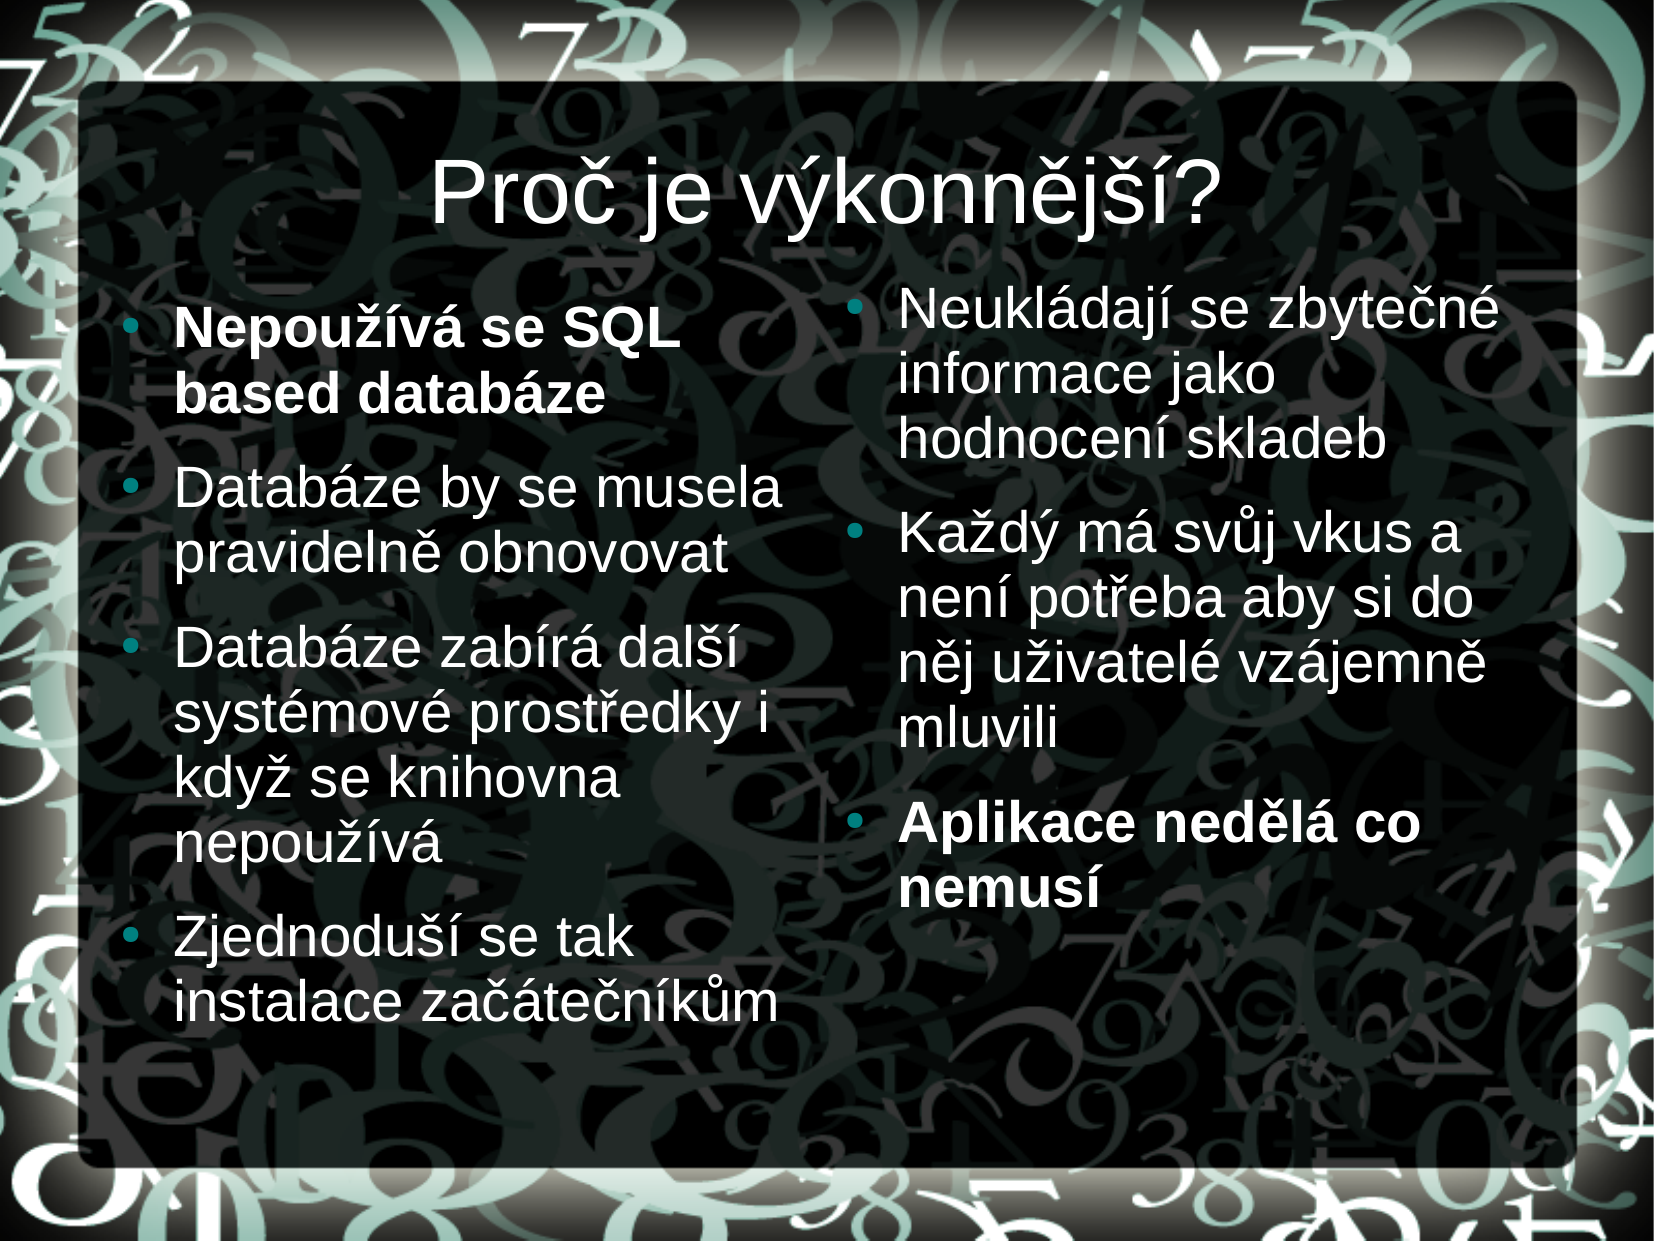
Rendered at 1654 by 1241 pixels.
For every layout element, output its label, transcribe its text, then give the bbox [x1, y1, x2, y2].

title Proč je výkonnější? [82, 88, 1571, 296]
picture [0, 0, 1654, 1241]
list Nepoužívá se SQL based databáze Databáze by se musela pravidelně obnovovat Databáze zabírá další systémové prostředky i když se knihovna nepoužívá Zjednoduší se tak instalace začátečníkům [102, 295, 798, 1035]
list Neukládají se zbytečné informace jako hodnocení skladeb Každý má svůj vkus a není potřeba aby si do něj uživatelé vzájemně mluvili Aplikace nedělá co nemusí [826, 275, 1522, 975]
